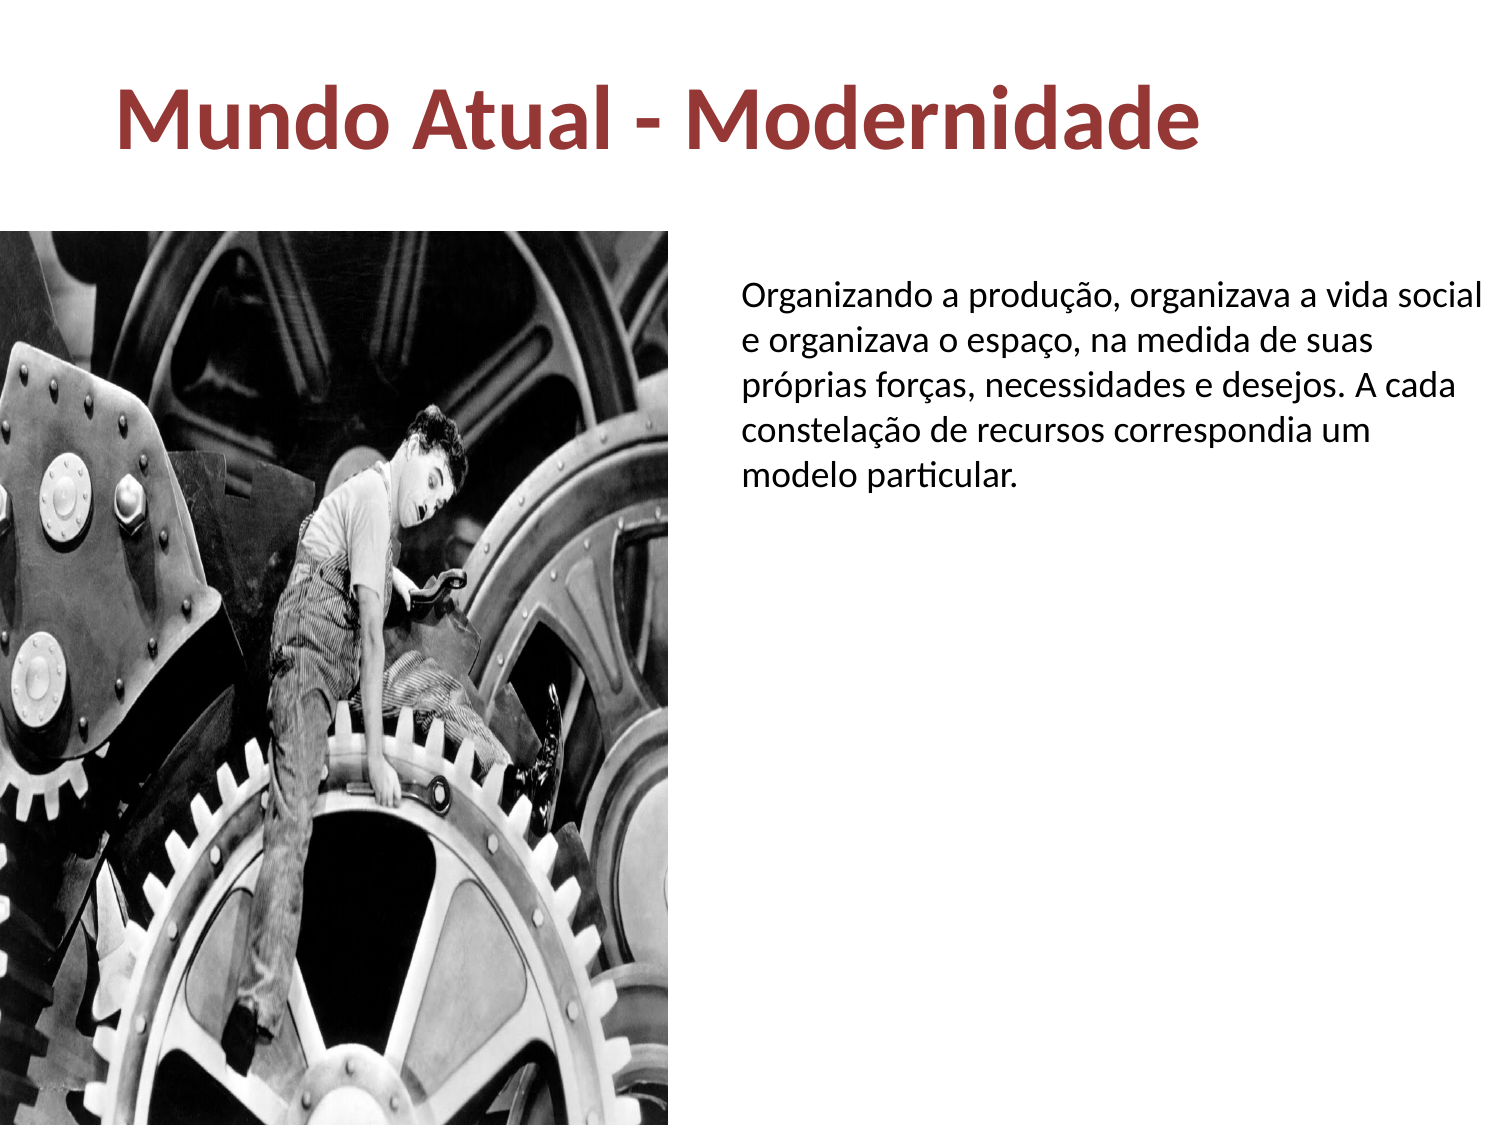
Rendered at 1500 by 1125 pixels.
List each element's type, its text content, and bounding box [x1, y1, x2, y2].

text_box Mundo Atual - Modernidade [99, 19, 1450, 207]
picture [0, 231, 668, 1125]
list Organizando a produção, organizava a vida social e organizava o espaço, na medida de suas próprias forças, necessidades e desejos. A cada constelação de recursos correspondia um modelo particular. [726, 262, 1500, 1106]
